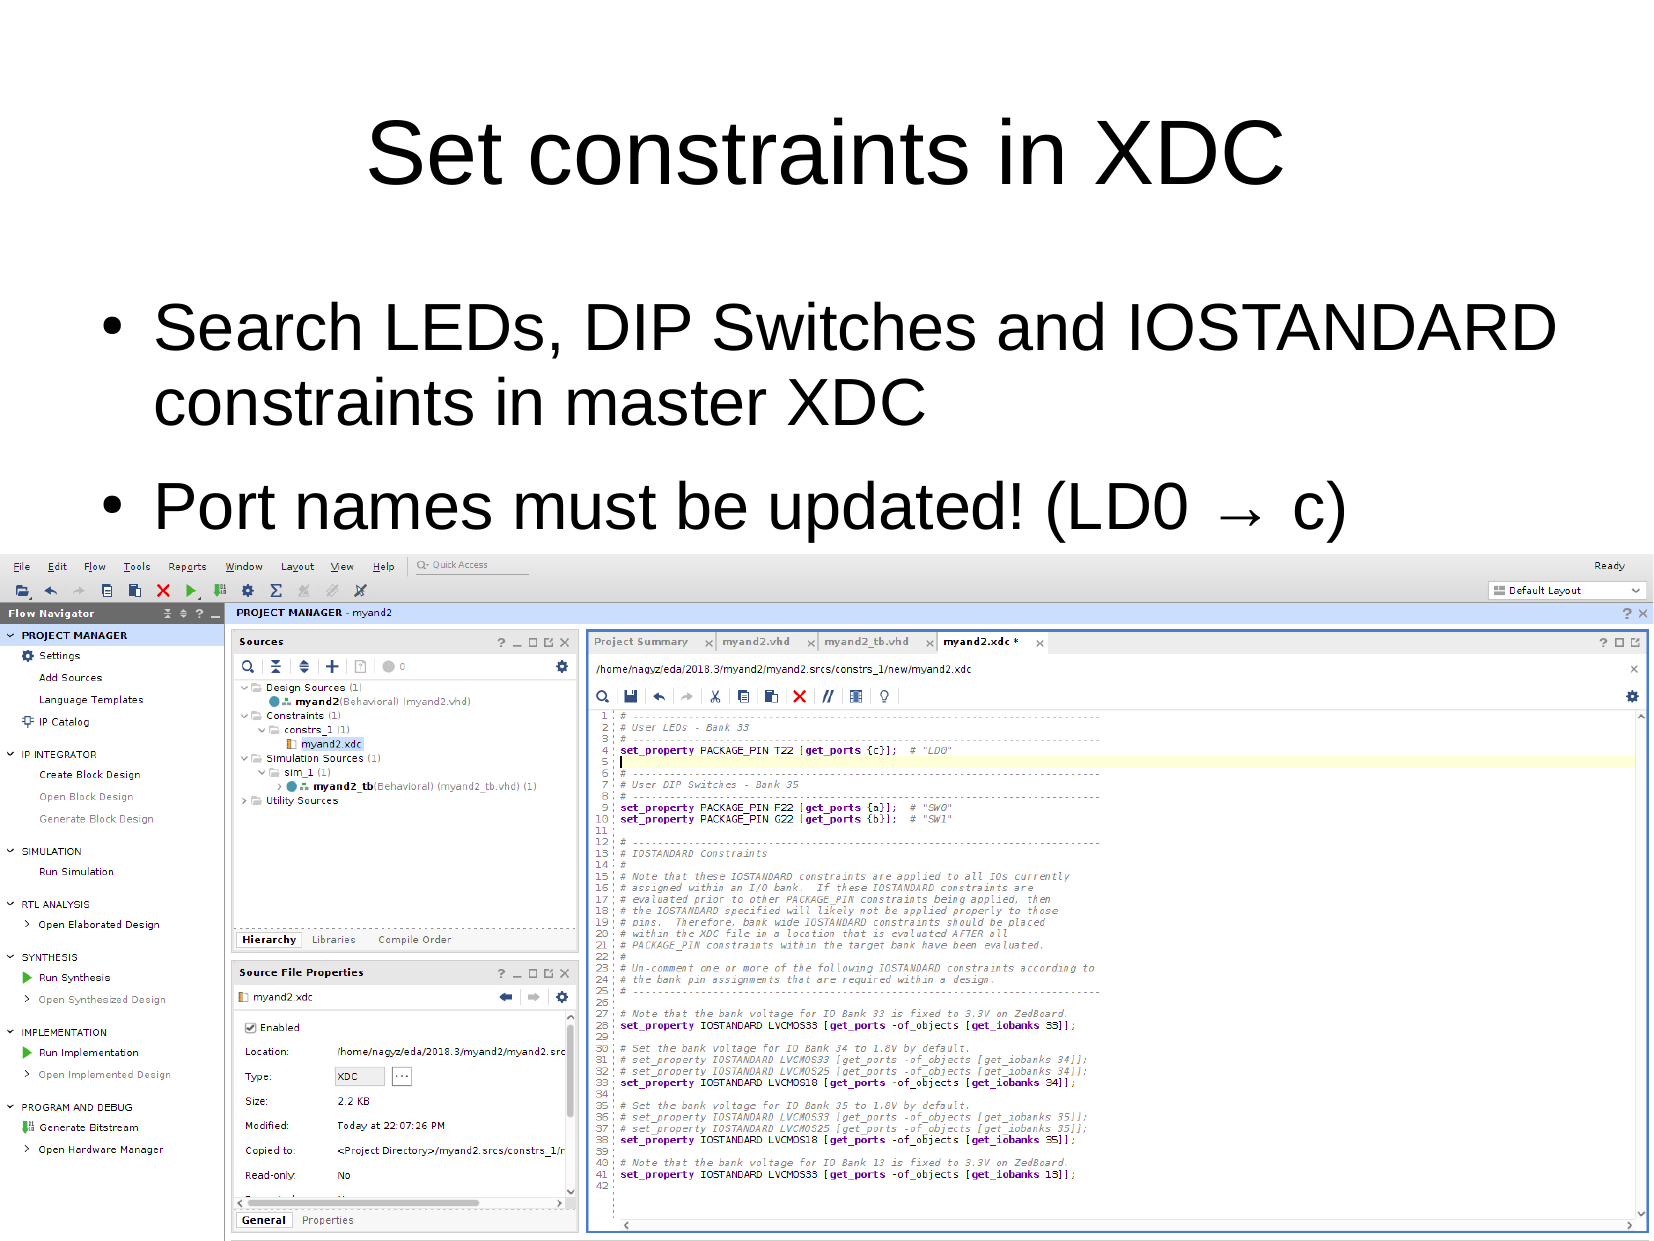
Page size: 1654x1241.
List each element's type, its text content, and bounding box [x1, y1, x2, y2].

title Set constraints in XDC [82, 49, 1571, 257]
list Search LEDs, DIP Switches and IOSTANDARD constraints in master XDC Port names must be updated! (LD0 → c) [82, 290, 1571, 554]
picture [0, 554, 1654, 1241]
